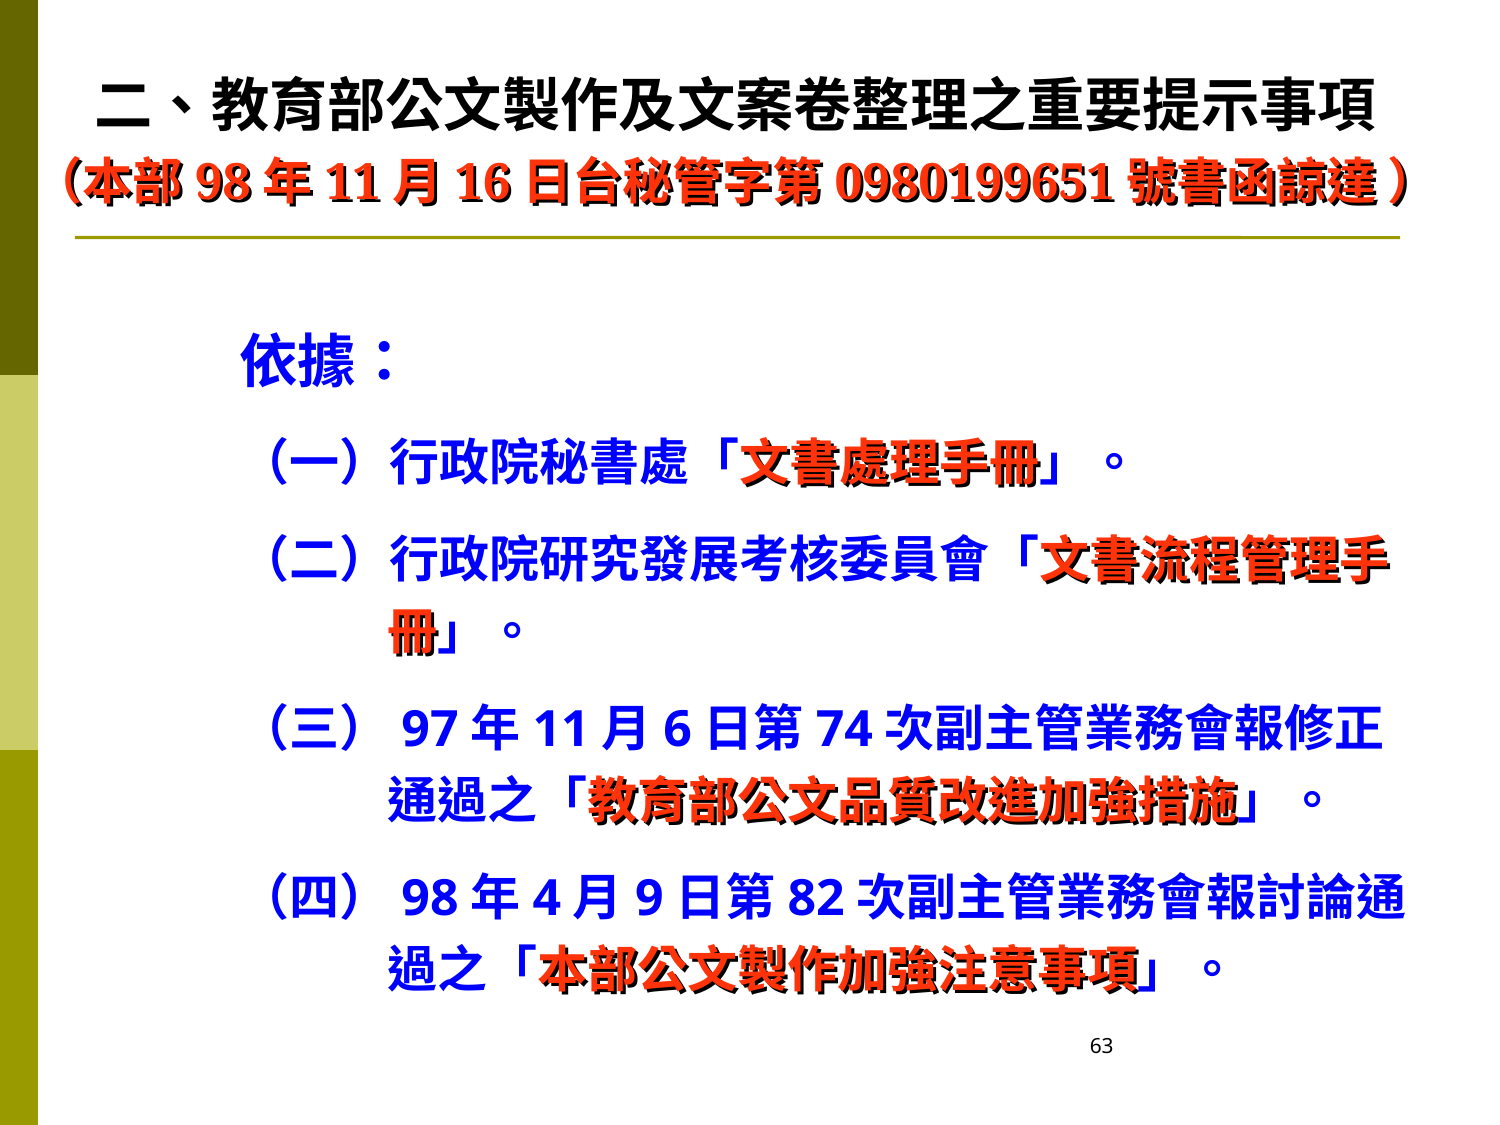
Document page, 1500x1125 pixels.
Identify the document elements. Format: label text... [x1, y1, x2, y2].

list 依據： （一）行政院秘書處「文書處理手冊」。 （二）行政院研究發展考核委員會「文書流程管理手冊」。 （三）97年11月6日第74次副主管業務會報修正通過之「教育部公文品質改進加強措施」。 （四）98年4月9日第82次副主管業務會報討論通過之「本部公文製作加強注意事項」。 [76, 302, 1427, 1047]
text_box [1074, 1047, 1426, 1101]
title 二、教育部公文製作及文案卷整理之重要提示事項 （本部98年11月16日台秘管字第0980199651號書函諒達 ） [0, 31, 1471, 218]
